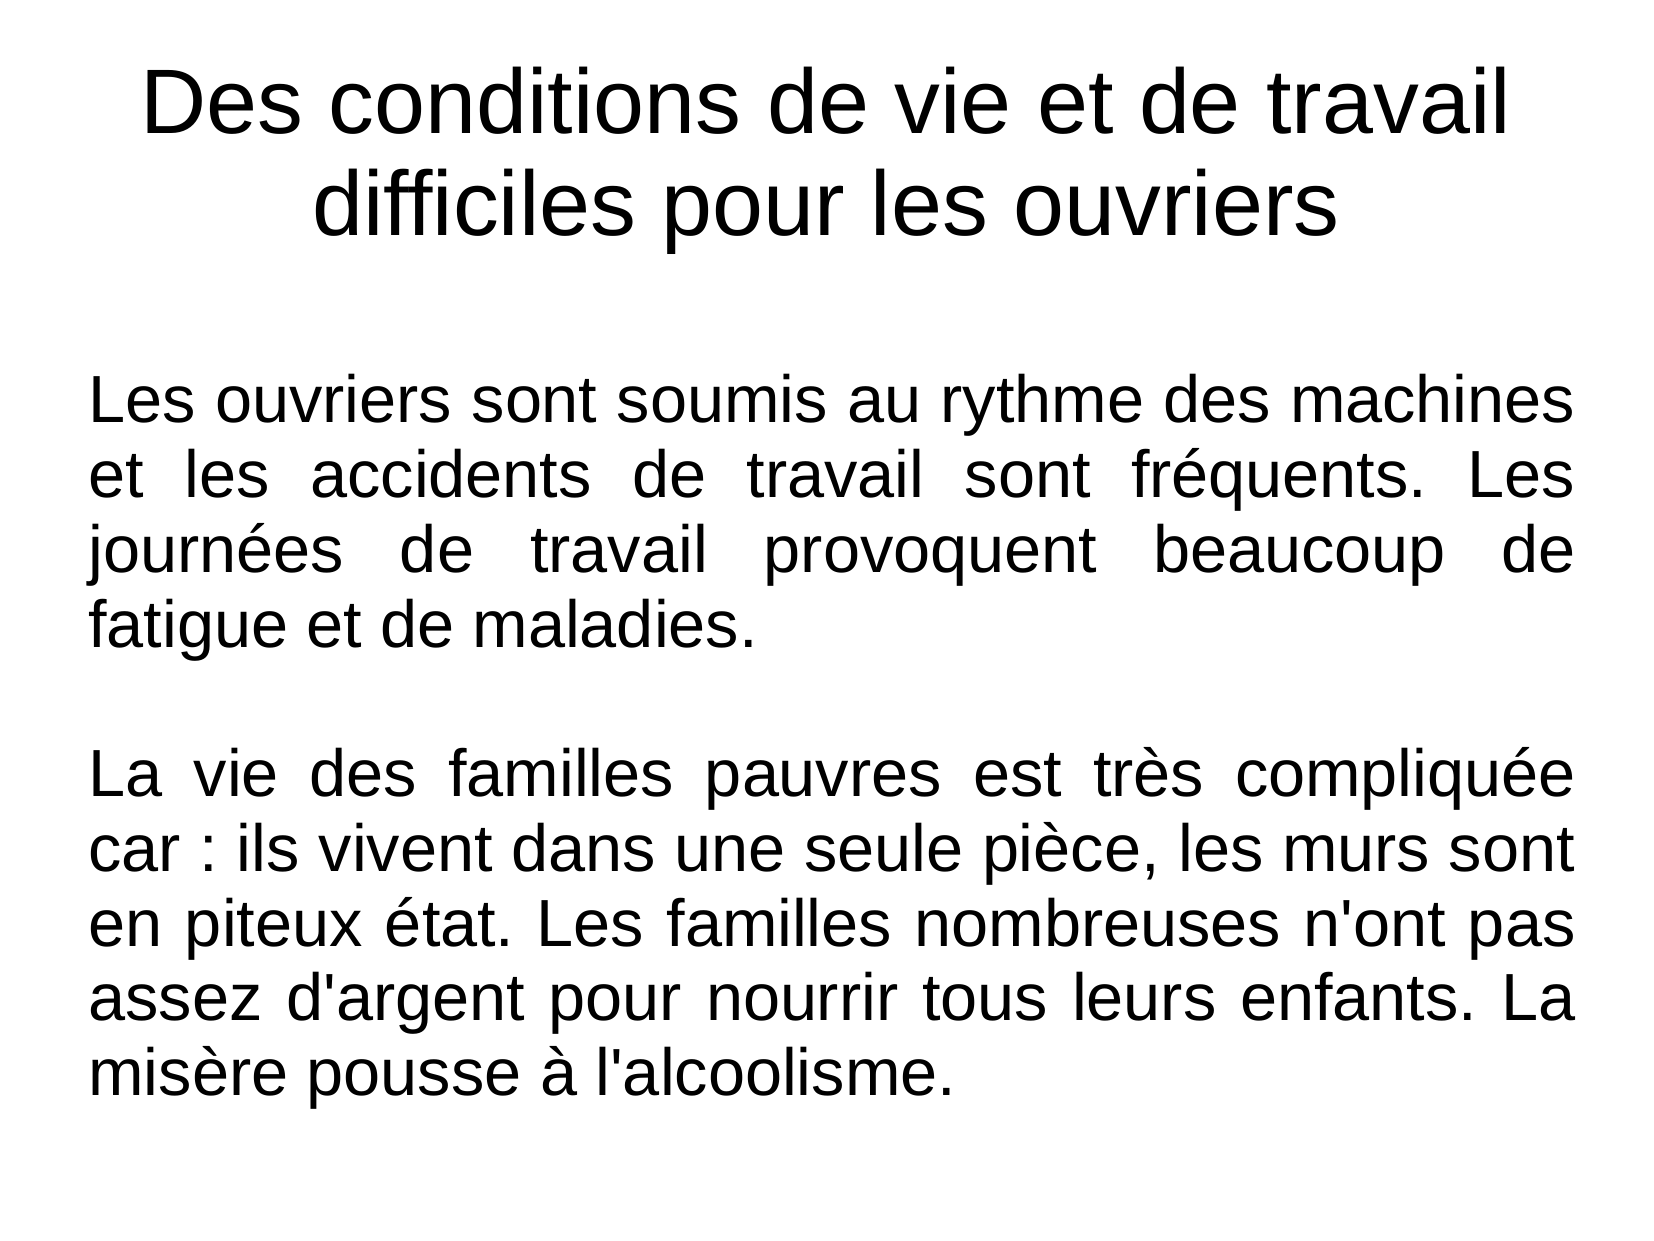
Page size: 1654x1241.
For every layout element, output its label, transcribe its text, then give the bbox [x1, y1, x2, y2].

subtitle Les ouvriers sont soumis au rythme des machines et les accidents de travail sont fréquents. Les journées de travail provoquent beaucoup de fatigue et de maladies. La vie des familles pauvres est très compliquée car : ils vivent dans une seule pièce, les murs sont en piteux état. Les familles nombreuses n'ont pas assez d'argent pour nourrir tous leurs enfants. La misère pousse à l'alcoolisme. [88, 326, 1577, 1146]
title Des conditions de vie et de travail difficiles pour les ouvriers [82, 49, 1571, 257]
